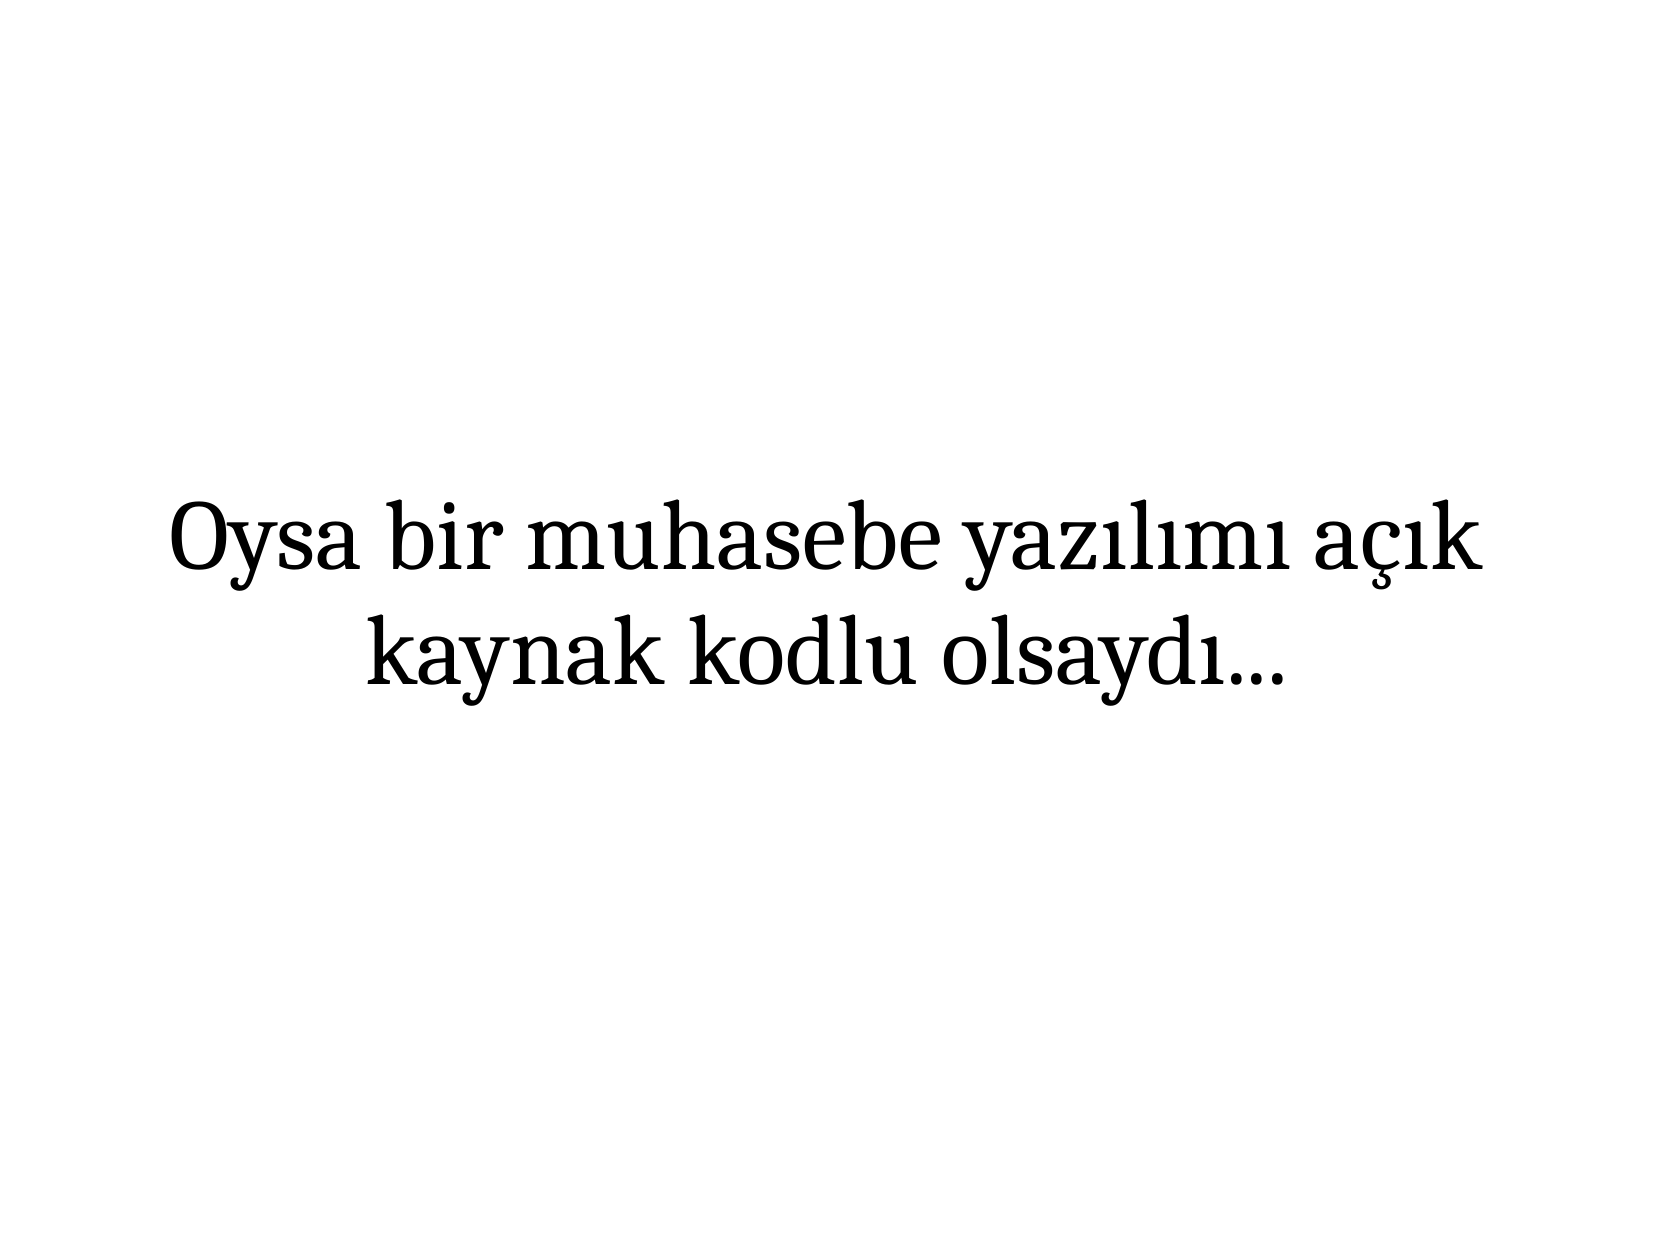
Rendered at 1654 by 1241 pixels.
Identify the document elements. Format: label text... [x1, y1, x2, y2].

title Oysa bir muhasebe yazılımı açık kaynak kodlu olsaydı... [82, 281, 1571, 908]
